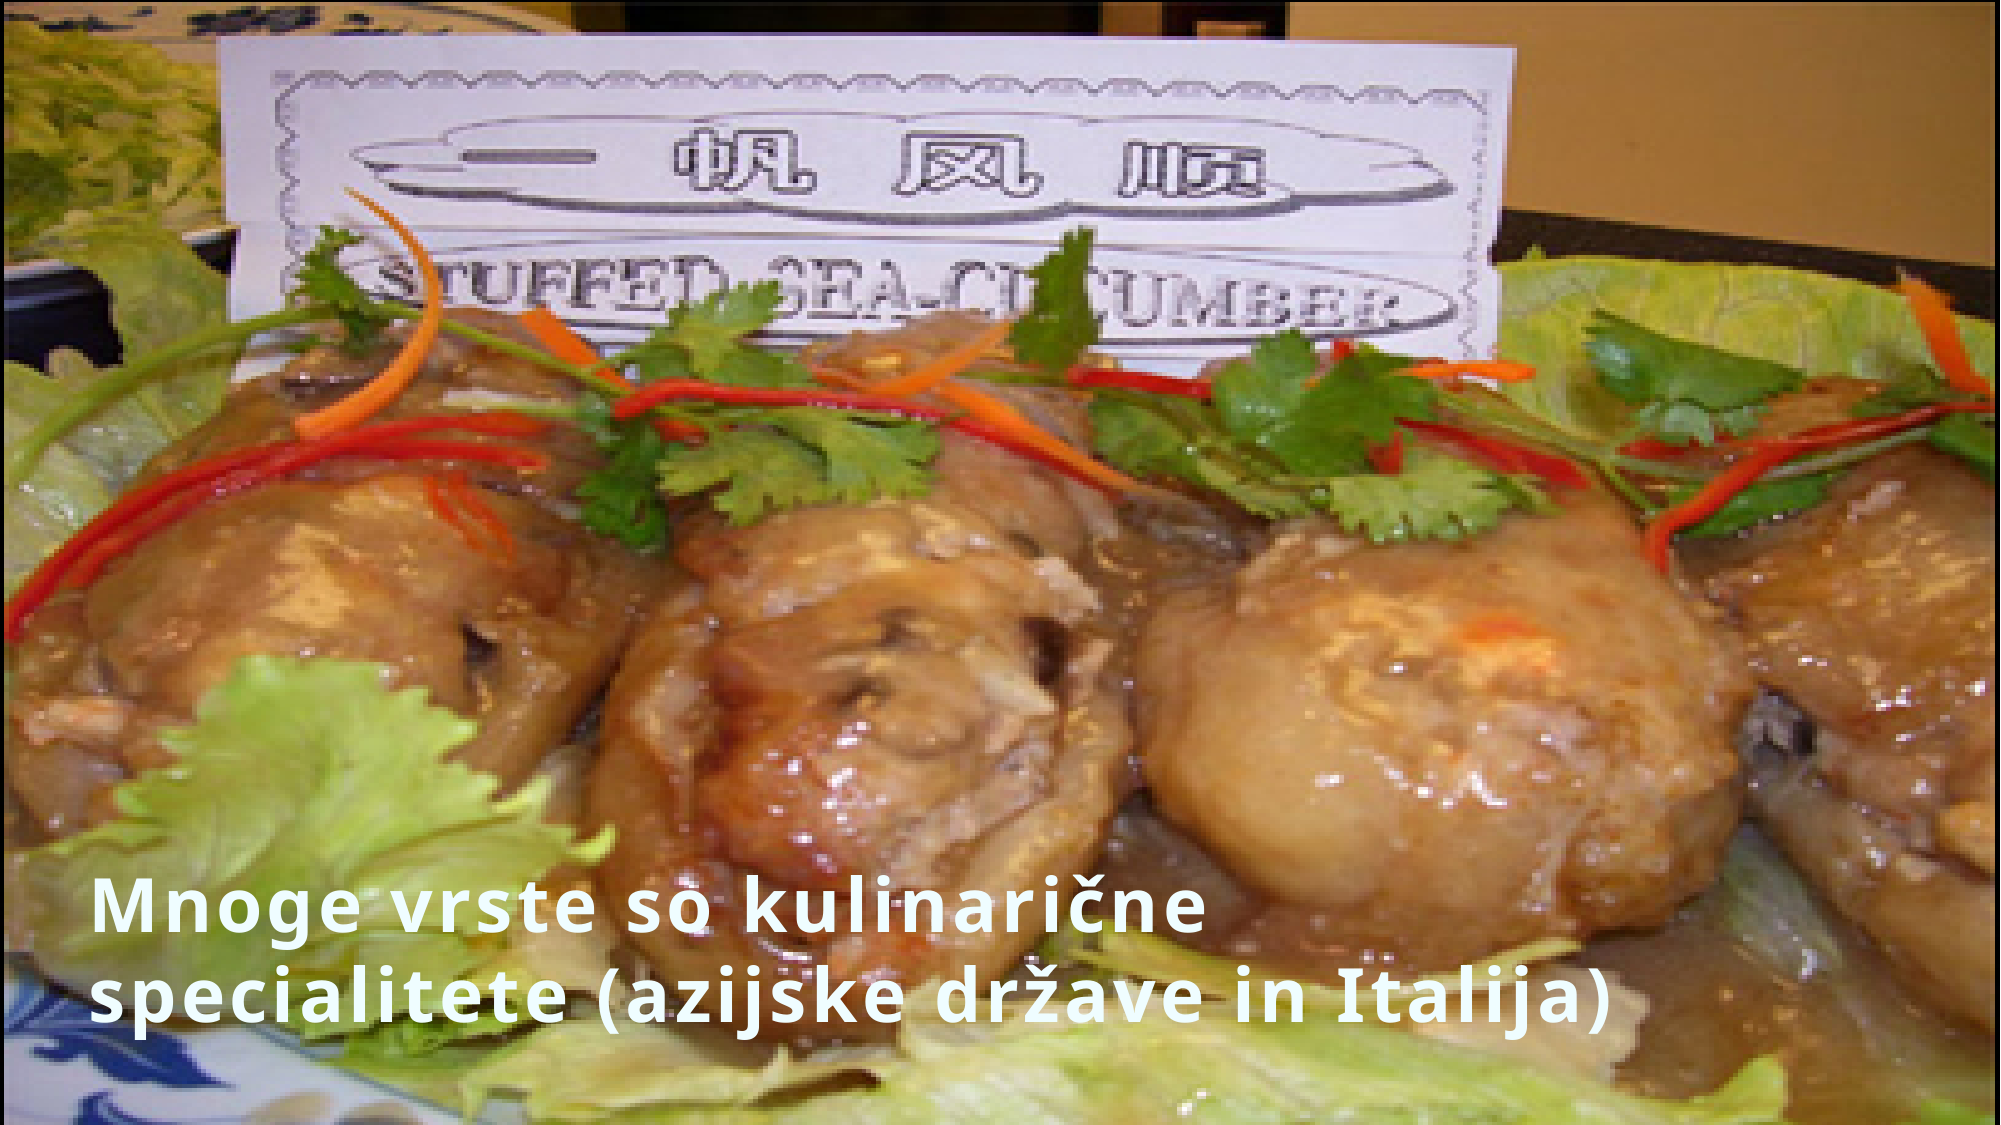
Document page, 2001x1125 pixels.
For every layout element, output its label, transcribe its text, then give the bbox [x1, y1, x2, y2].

text_box Mnoge vrste so kulinarične specialitete (azijske države in Italija) [73, 849, 1703, 1045]
picture [0, 0, 2000, 1125]
